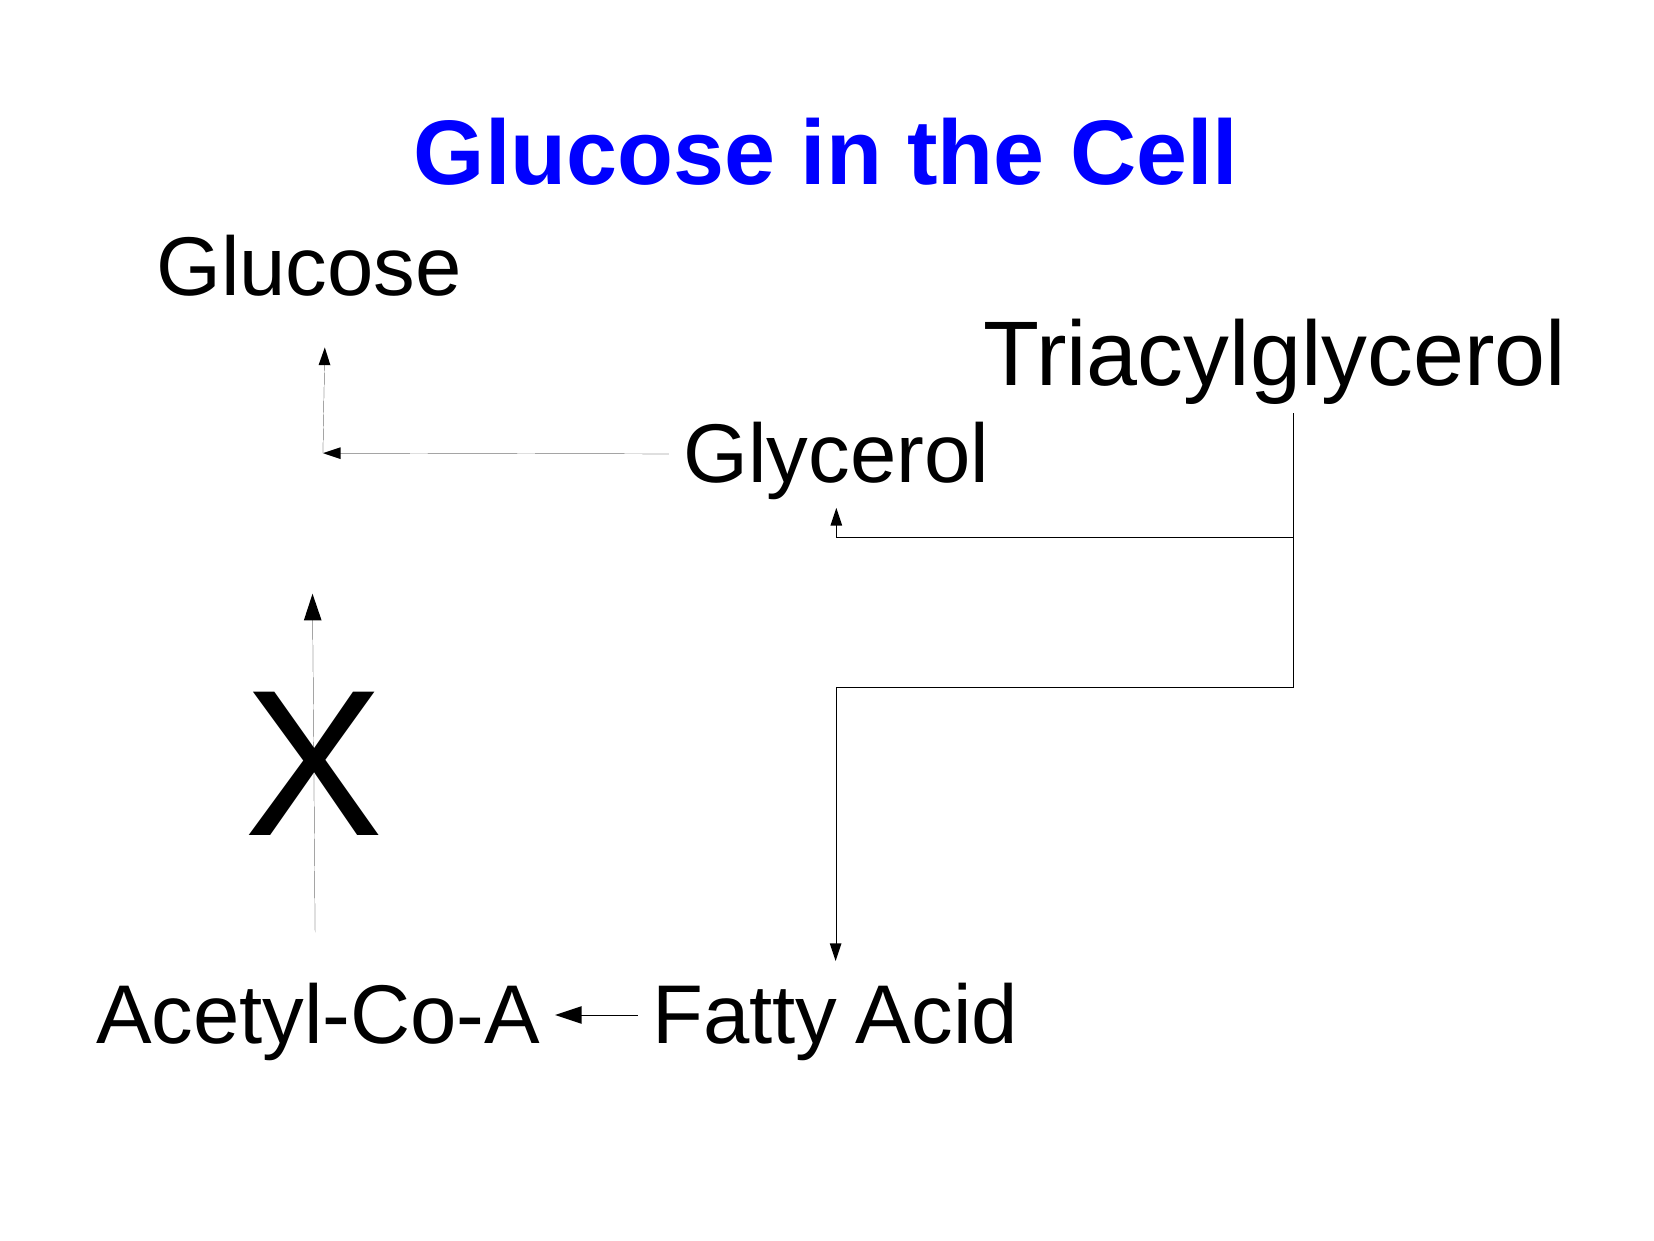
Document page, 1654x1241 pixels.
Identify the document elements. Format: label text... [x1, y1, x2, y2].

text_box Glycerol [668, 400, 1004, 508]
text_box Fatty Acid [637, 961, 1034, 1069]
text_box Acetyl-Co-A [81, 961, 556, 1069]
title Glucose in the Cell [82, 49, 1571, 257]
text_box Glucose [141, 212, 508, 348]
text_box Triacylglycerol [968, 295, 1619, 413]
